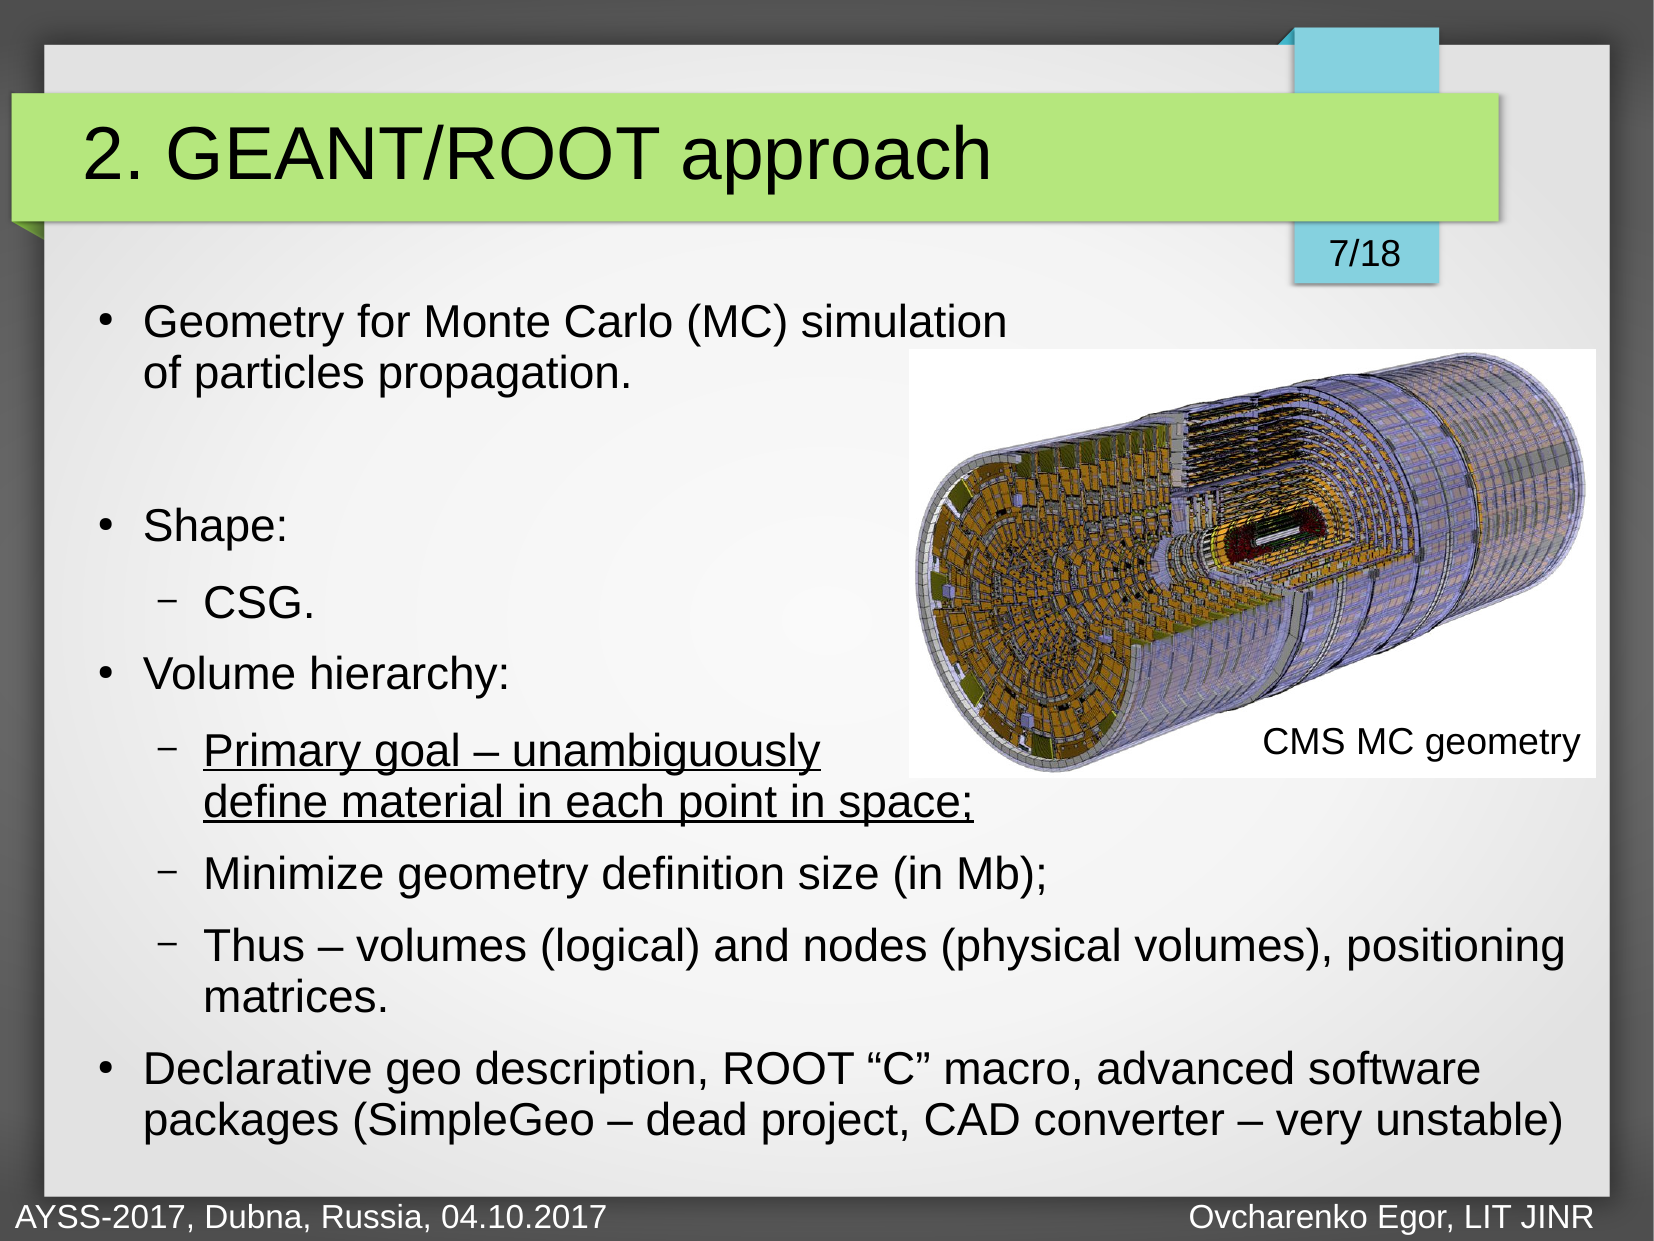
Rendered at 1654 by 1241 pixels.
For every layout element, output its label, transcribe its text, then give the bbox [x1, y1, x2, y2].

text_box CMS MC geometry [1247, 713, 1596, 770]
text_box 7/18 [1290, 225, 1441, 282]
list Geometry for Monte Carlo (MC) simulation of particles propagation. Shape: CSG. Volume hierarchy: Primary goal – unambiguously define material in each point in space; Minimize geometry definition size (in Mb); Thus – volumes (logical) and nodes (physical volumes), positioning matrices. Declarative geo description, ROOT “C” macro, advanced software packages (SimpleGeo – dead project, CAD converter – very unstable) [82, 295, 1571, 1171]
title 2. GEANT/ROOT approach [82, 94, 1264, 213]
picture [0, 0, 1654, 1241]
text_box AYSS-2017, Dubna, Russia, 04.10.2017 Ovcharenko Egor, LIT JINR [0, 1190, 1612, 1241]
